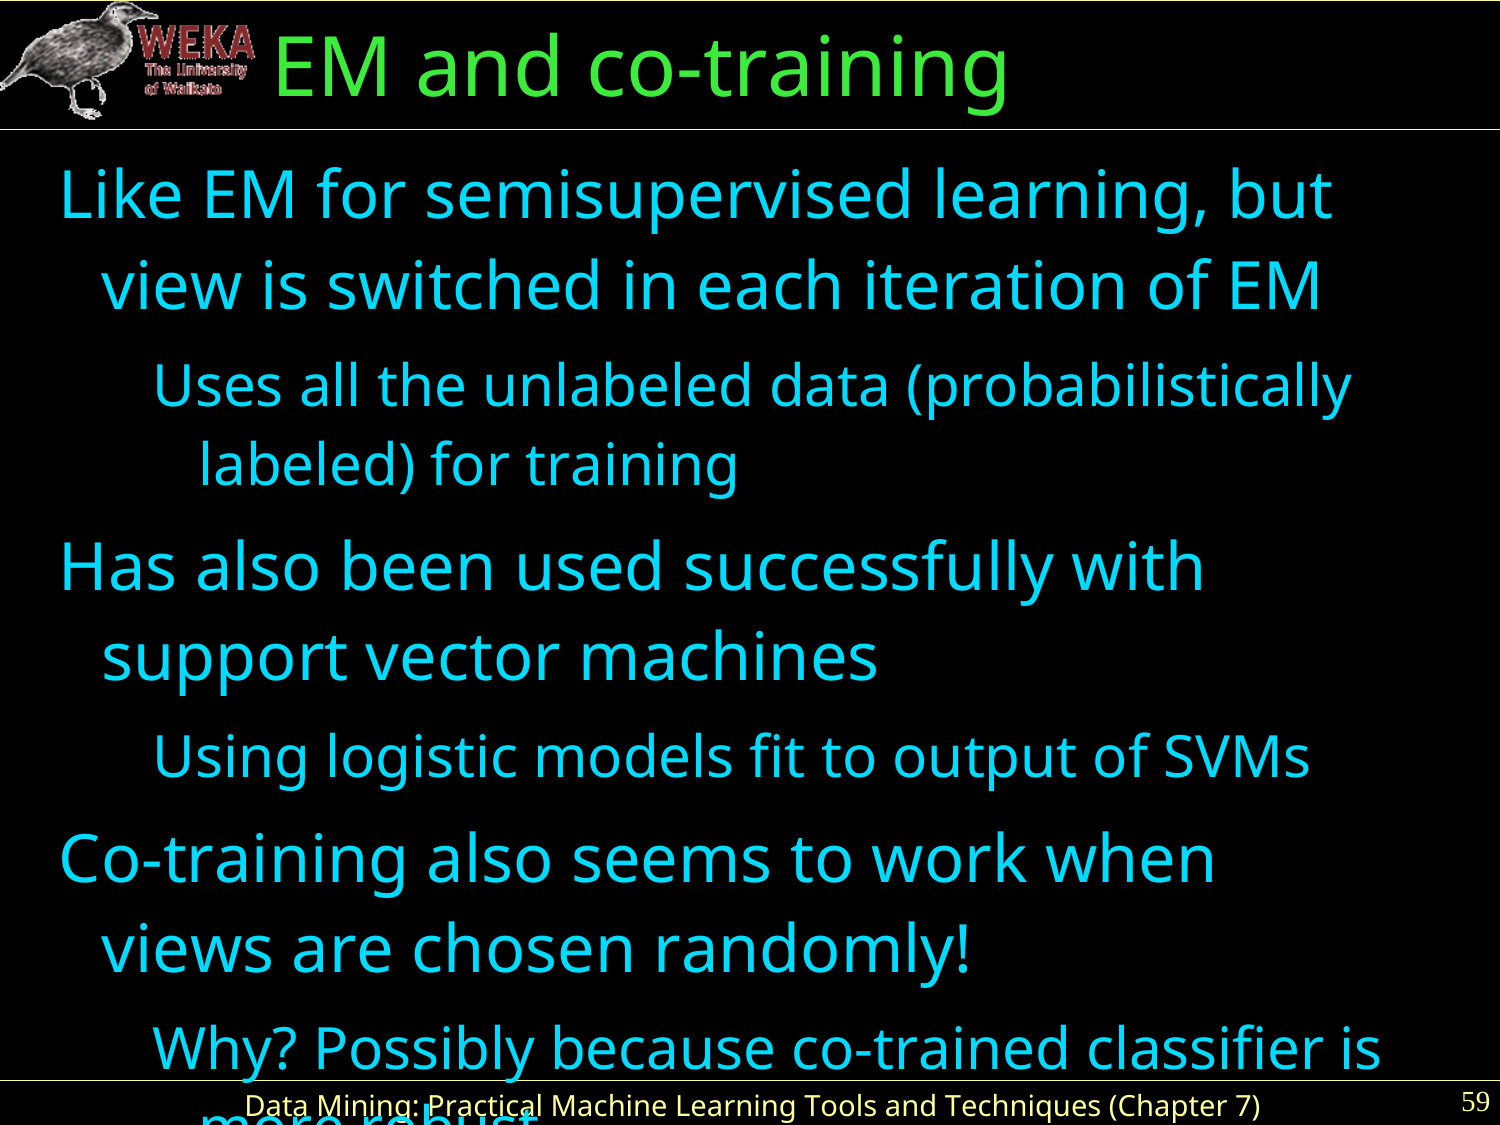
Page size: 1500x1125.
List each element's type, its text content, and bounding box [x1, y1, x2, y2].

title EM and co-training [295, 0, 1486, 159]
picture [0, 1, 266, 129]
list Like EM for semisupervised learning, but view is switched in each iteration of EM Uses all the unlabeled data (probabilistically labeled) for training Has also been used successfully with support vector machines Using logistic models fit to output of SVMs Co-training also seems to work when views are chosen randomly! Why? Possibly because co-trained classifier is more robust [59, 147, 1409, 1064]
